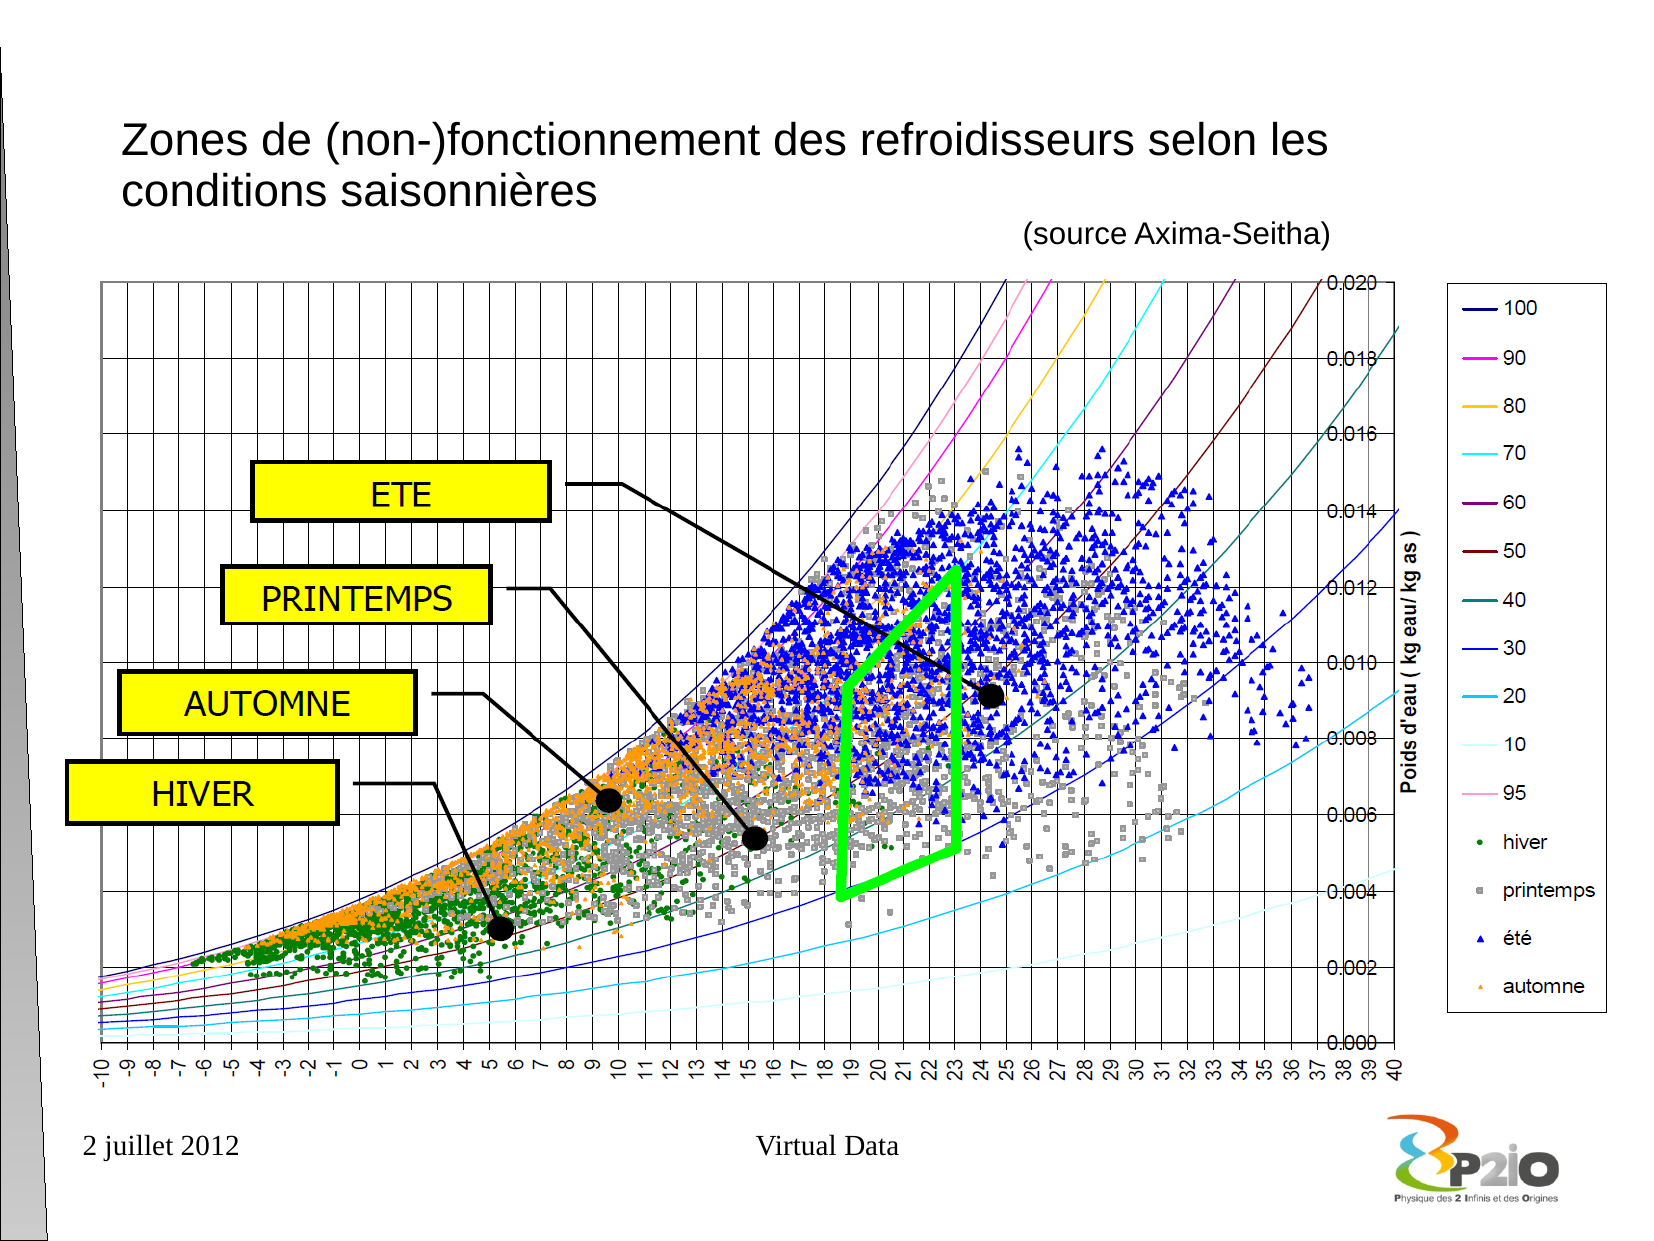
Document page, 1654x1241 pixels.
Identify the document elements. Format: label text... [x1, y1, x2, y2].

text_box Zones de (non-)fonctionnement des refroidisseurs selon les conditions saisonnières (source Axima-Seitha) [106, 106, 1347, 259]
picture [1381, 1108, 1569, 1214]
picture [54, 271, 1608, 1094]
